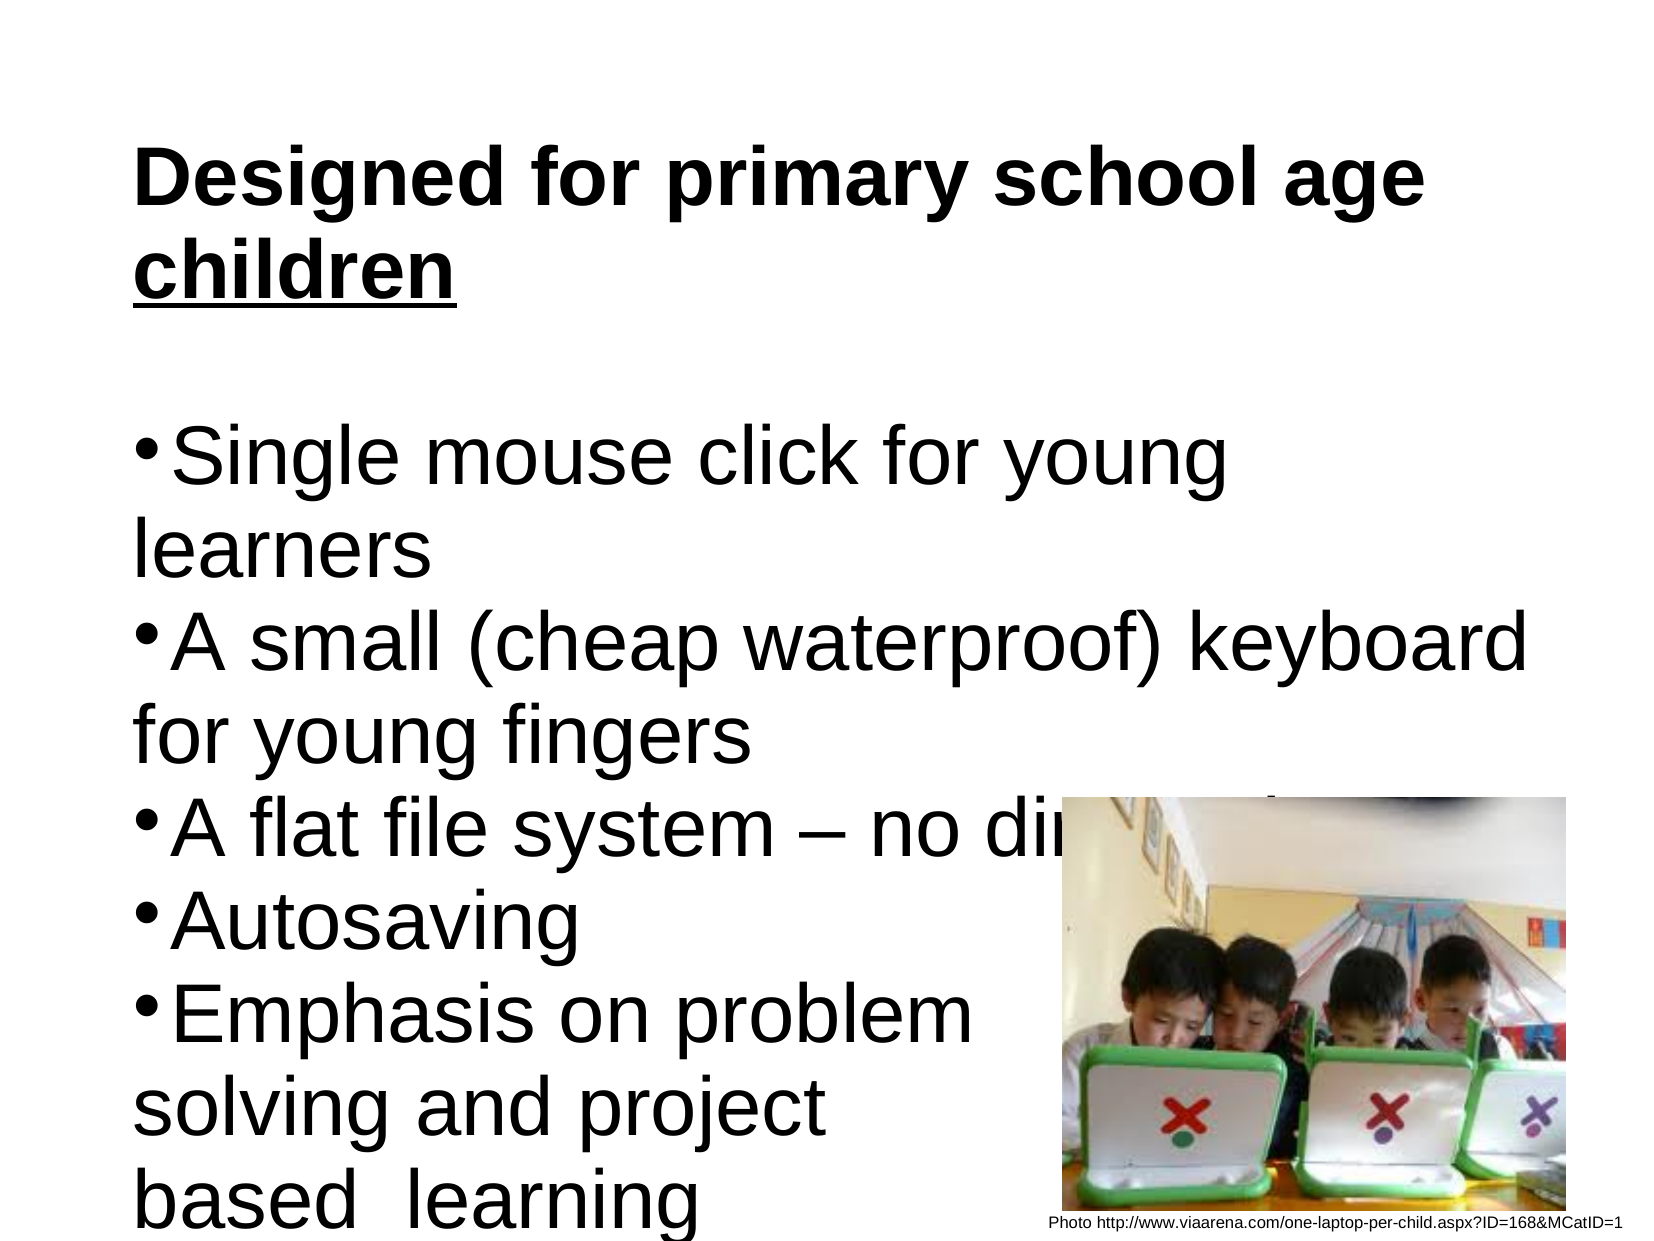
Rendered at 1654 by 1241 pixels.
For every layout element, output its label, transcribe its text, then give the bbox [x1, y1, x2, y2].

text_box Designed for primary school age children Single mouse click for young learners A small (cheap waterproof) keyboard for young fingers A flat file system – no directories Autosaving Emphasis on problem solving and project based learning [118, 118, 1566, 878]
text_box Photo http://www.viaarena.com/one-laptop-per-child.aspx?ID=168&MCatID=1 [1033, 1206, 1650, 1241]
picture [1062, 797, 1566, 1206]
